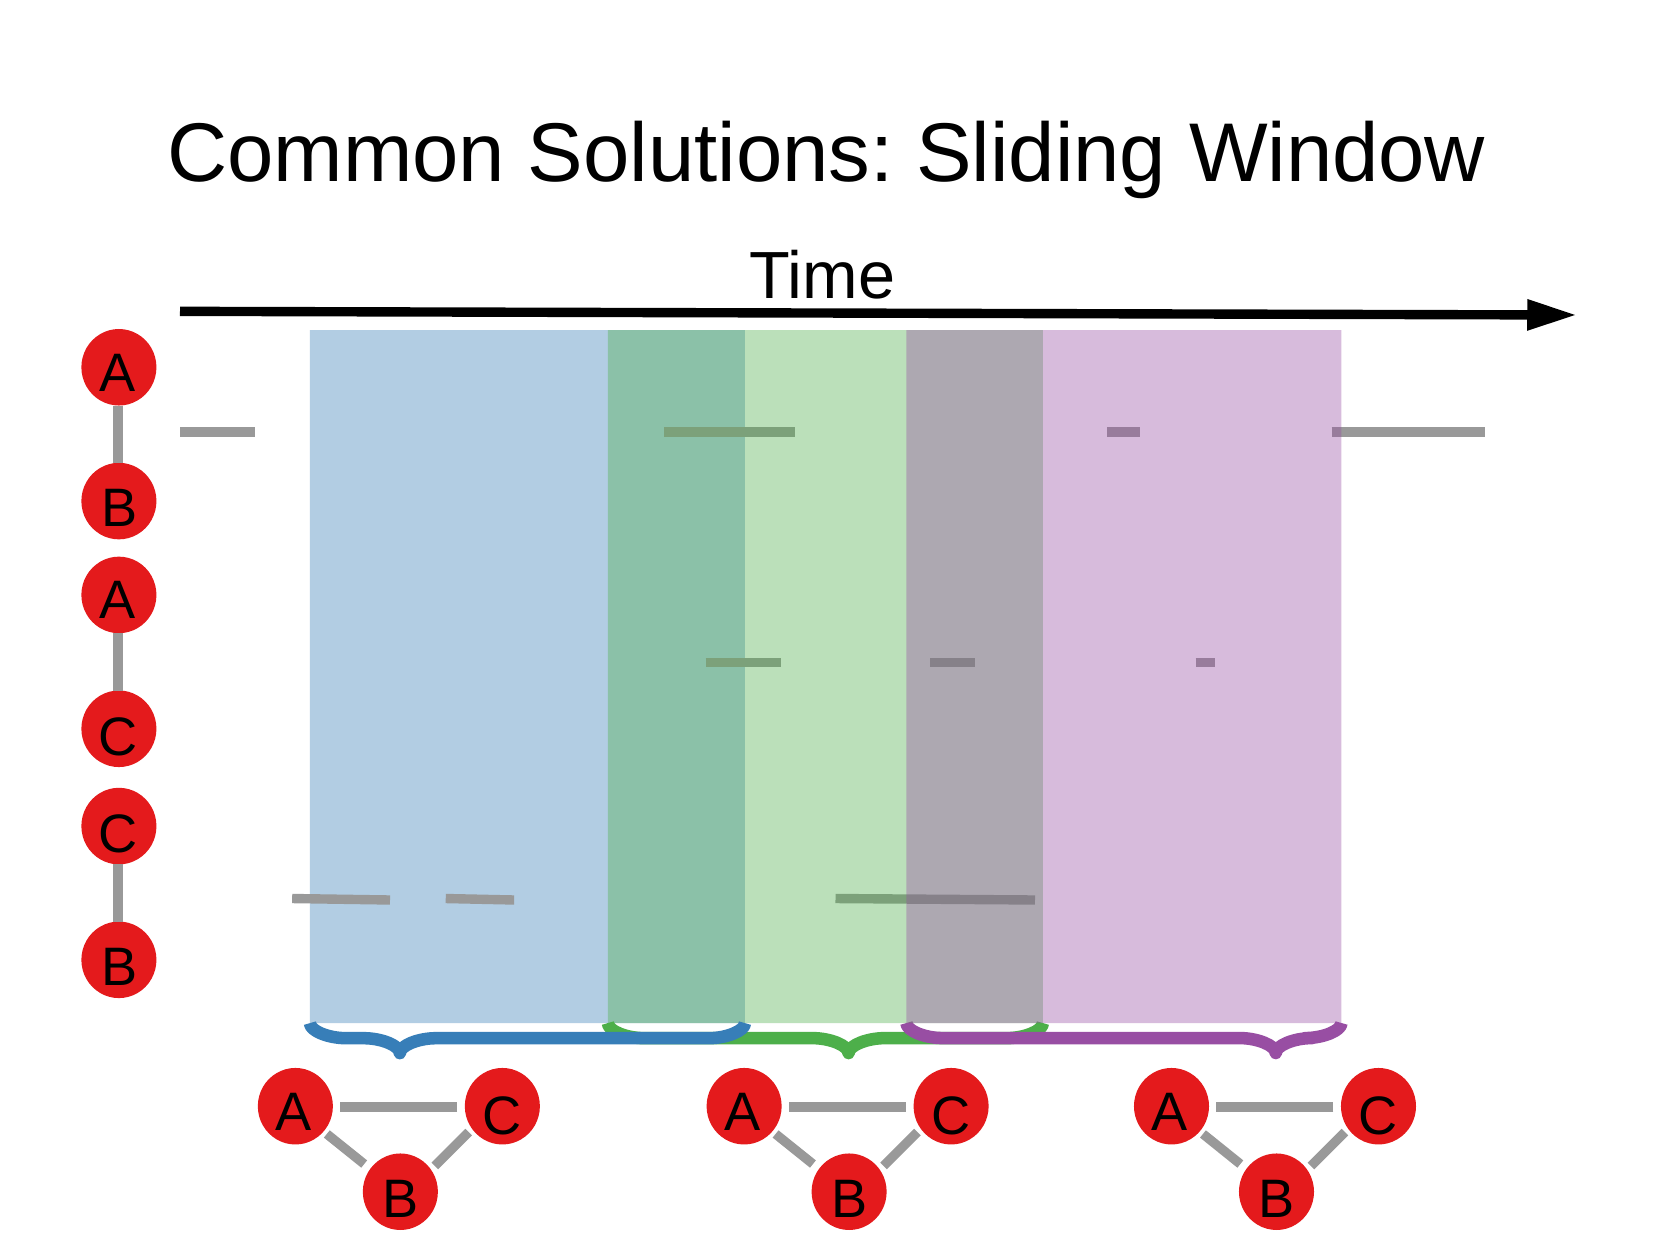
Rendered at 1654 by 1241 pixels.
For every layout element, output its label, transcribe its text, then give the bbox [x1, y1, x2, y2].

text_box C [83, 796, 152, 866]
text_box [276, 1067, 314, 1073]
text_box [99, 556, 138, 562]
text_box [81, 941, 86, 979]
text_box [1202, 1084, 1210, 1129]
text_box [149, 572, 157, 618]
text_box [326, 1084, 333, 1129]
text_box A [709, 1073, 775, 1143]
text_box [1353, 1067, 1404, 1078]
text_box [152, 710, 157, 747]
text_box [725, 1067, 763, 1073]
text_box [379, 1153, 422, 1160]
text_box [98, 328, 139, 335]
text_box [309, 330, 1342, 1024]
text_box Time [735, 230, 911, 308]
title Common Solutions: Sliding Window [82, 49, 1571, 257]
text_box [533, 1084, 540, 1129]
text_box [1238, 1174, 1243, 1209]
text_box [96, 690, 142, 698]
text_box B [86, 470, 151, 540]
text_box B [816, 1160, 882, 1230]
text_box [1152, 1067, 1191, 1073]
text_box [775, 1084, 782, 1128]
text_box [362, 1174, 367, 1210]
text_box A [84, 562, 149, 632]
text_box A [260, 1073, 326, 1143]
text_box [81, 482, 86, 520]
text_box C [467, 1078, 533, 1148]
text_box [433, 1172, 438, 1211]
text_box [149, 344, 157, 391]
text_box C [916, 1078, 982, 1148]
text_box [925, 1067, 977, 1078]
text_box [1255, 1153, 1298, 1160]
text_box [882, 1173, 887, 1211]
text_box [97, 463, 141, 470]
text_box [95, 787, 143, 796]
text_box [477, 1067, 528, 1078]
text_box [982, 1084, 989, 1128]
text_box C [1343, 1078, 1409, 1148]
text_box [811, 1173, 816, 1210]
text_box [1309, 1172, 1315, 1211]
text_box [151, 481, 157, 521]
text_box [152, 808, 157, 845]
text_box B [367, 1160, 433, 1230]
text_box A [1136, 1073, 1202, 1143]
text_box A [84, 335, 149, 404]
text_box B [86, 928, 151, 998]
text_box [151, 940, 157, 980]
text_box B [1243, 1160, 1309, 1230]
text_box [828, 1153, 870, 1160]
text_box [98, 921, 140, 928]
text_box [1409, 1084, 1417, 1129]
text_box C [83, 698, 152, 768]
